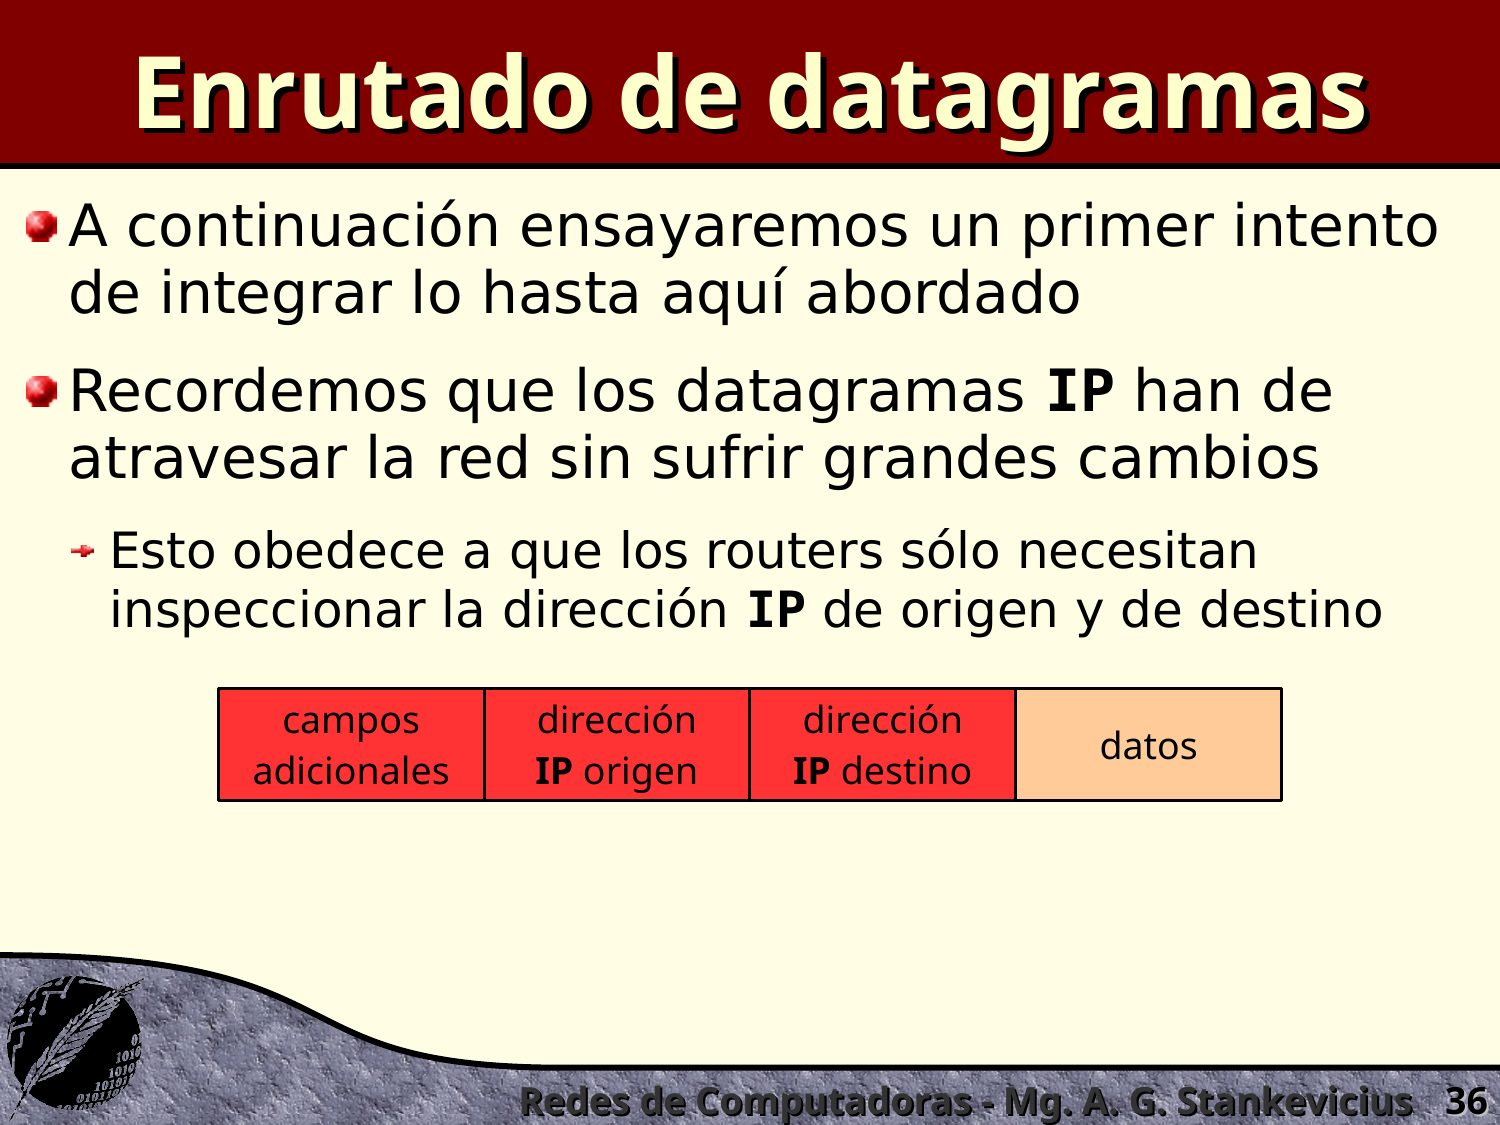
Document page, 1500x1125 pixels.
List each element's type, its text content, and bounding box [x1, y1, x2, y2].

text_box dirección IP origen [484, 688, 749, 801]
picture [1047, 1100, 1054, 1110]
list A continuación ensayaremos un primer intento de integrar lo hasta aquí abordado Recordemos que los datagramas IP han de atravesar la red sin sufrir grandes cambios Esto obedece a que los routers sólo necesitan inspeccionar la dirección IP de origen y de destino [11, 192, 1486, 921]
picture [790, 1100, 795, 1110]
text_box dirección IP destino [749, 688, 1015, 801]
text_box datos [1015, 688, 1282, 801]
picture [0, 959, 1500, 1125]
title Enrutado de datagramas [15, 5, 1485, 160]
text_box campos adicionales [218, 688, 484, 801]
